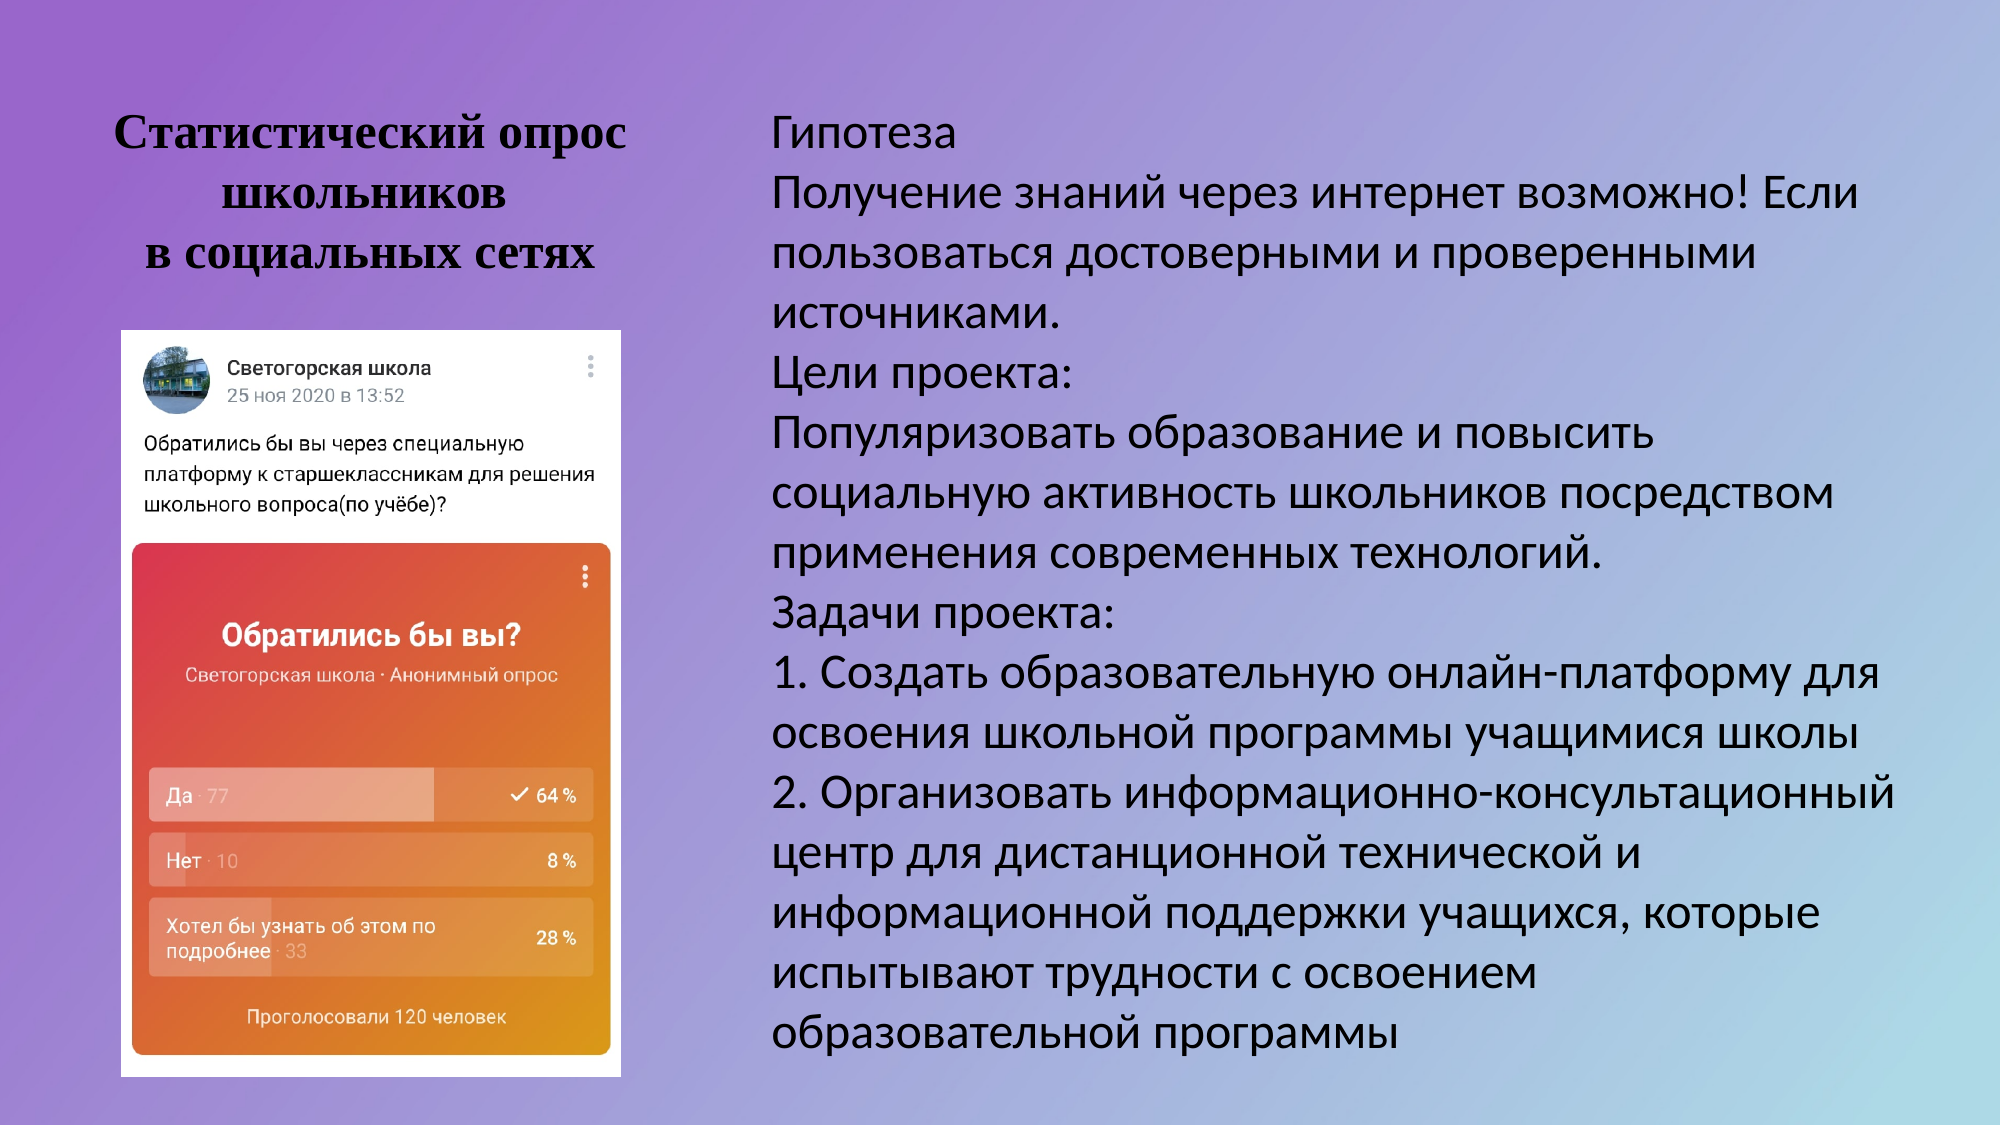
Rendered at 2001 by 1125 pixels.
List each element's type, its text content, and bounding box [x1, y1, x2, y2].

picture [0, 0, 2000, 1125]
text_box Статистический опрос школьников в социальных сетях [71, 91, 669, 287]
text_box Гипотеза Получение знаний через интернет возможно! Если пользоваться достоверными и проверенными источниками. Цели проекта: Популяризовать образование и повысить социальную активность школьников посредством применения современных технологий. Задачи проекта: 1. Создать образовательную онлайн-платформу для освоения школьной программы учащимися школы 2. Организовать информационно-консультационный центр для дистанционной технической и информационной поддержки учащихся, которые испытывают трудности с освоением образовательной программы [756, 91, 1934, 1067]
